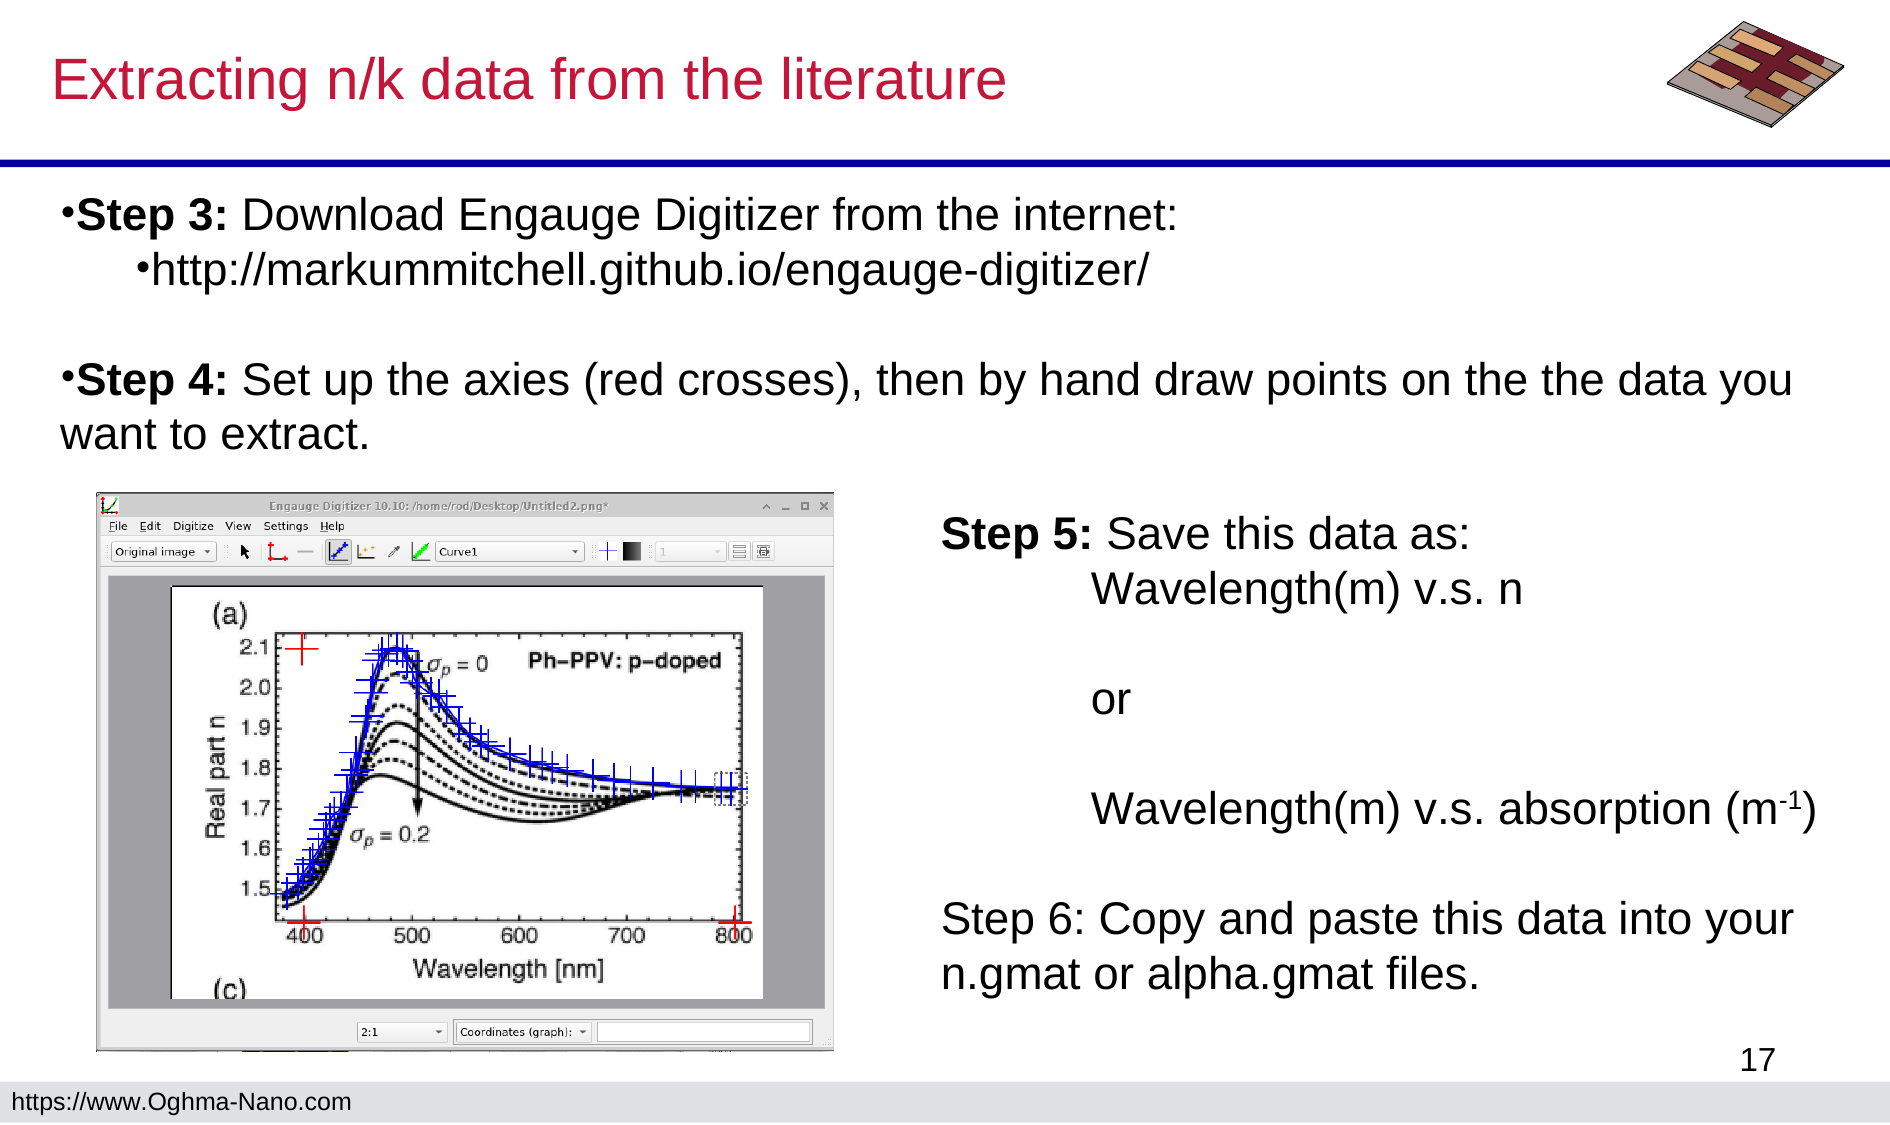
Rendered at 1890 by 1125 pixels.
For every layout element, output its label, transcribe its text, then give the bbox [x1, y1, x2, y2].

text_box <number> [1724, 1030, 1890, 1101]
text_box Step 5: Save this data as: Wavelength(m) v.s. n or Wavelength(m) v.s. absorption (m-1) Step 6: Copy and paste this data into your n.gmat or alpha.gmat files. [926, 441, 1858, 1007]
picture [96, 492, 834, 1053]
title Extracting n/k data from the literature [36, 6, 1575, 153]
text_box Step 3: Download Engauge Digitizer from the internet: http://markummitchell.github.io/engauge-digitizer/ Step 4: Set up the axies (red crosses), then by hand draw points on the the data you want to extract. [45, 176, 1890, 467]
